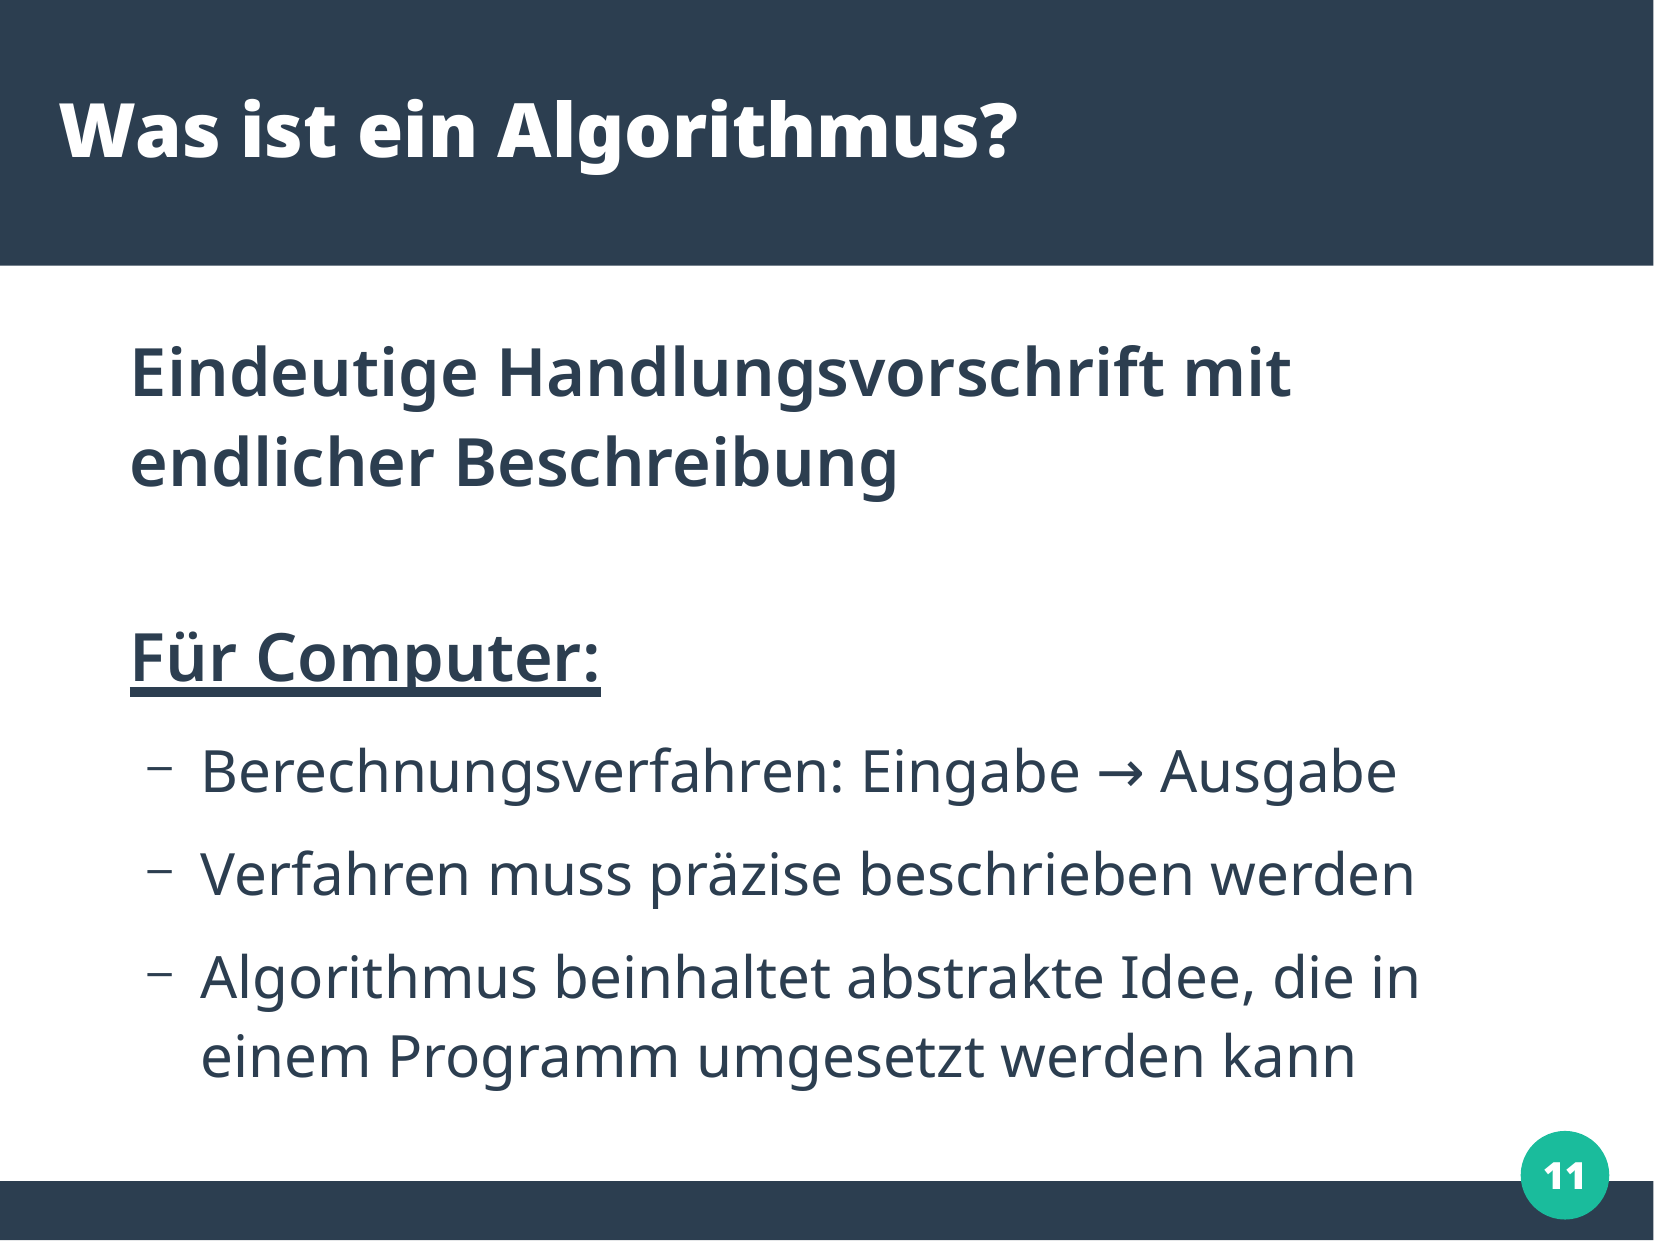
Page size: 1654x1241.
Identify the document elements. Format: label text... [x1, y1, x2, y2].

list Eindeutige Handlungsvorschrift mit endlicher Beschreibung Für Computer: Berechnungsverfahren: Eingabe → Ausgabe Verfahren muss präzise beschrieben werden Algorithmus beinhaltet abstrakte Idee, die in einem Programm umgesetzt werden kann [59, 324, 1595, 1152]
title Was ist ein Algorithmus? [59, 49, 1595, 207]
